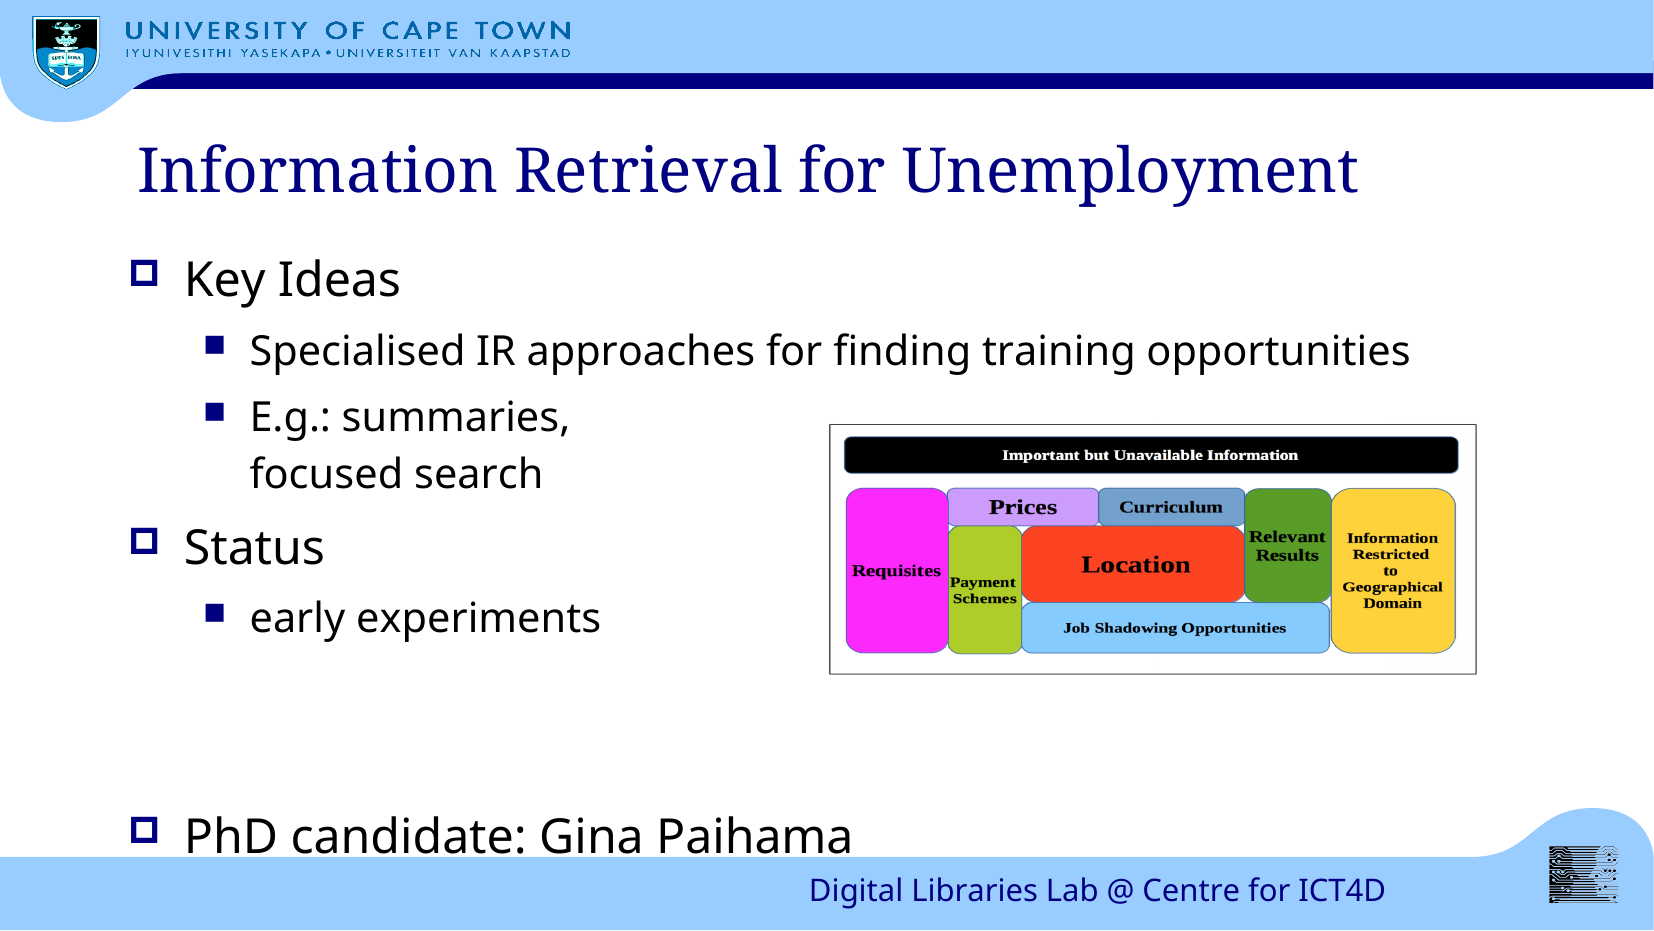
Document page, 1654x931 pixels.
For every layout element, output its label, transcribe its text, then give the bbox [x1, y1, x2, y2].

picture [1549, 846, 1619, 903]
picture [32, 16, 101, 90]
picture [122, 19, 573, 59]
list Key Ideas Specialised IR approaches for finding training opportunities E.g.: summaries, focused search Status early experiments PhD candidate: Gina Paihama [128, 244, 1597, 810]
picture [825, 421, 1480, 679]
title Information Retrieval for Unemployment [137, 116, 1598, 222]
